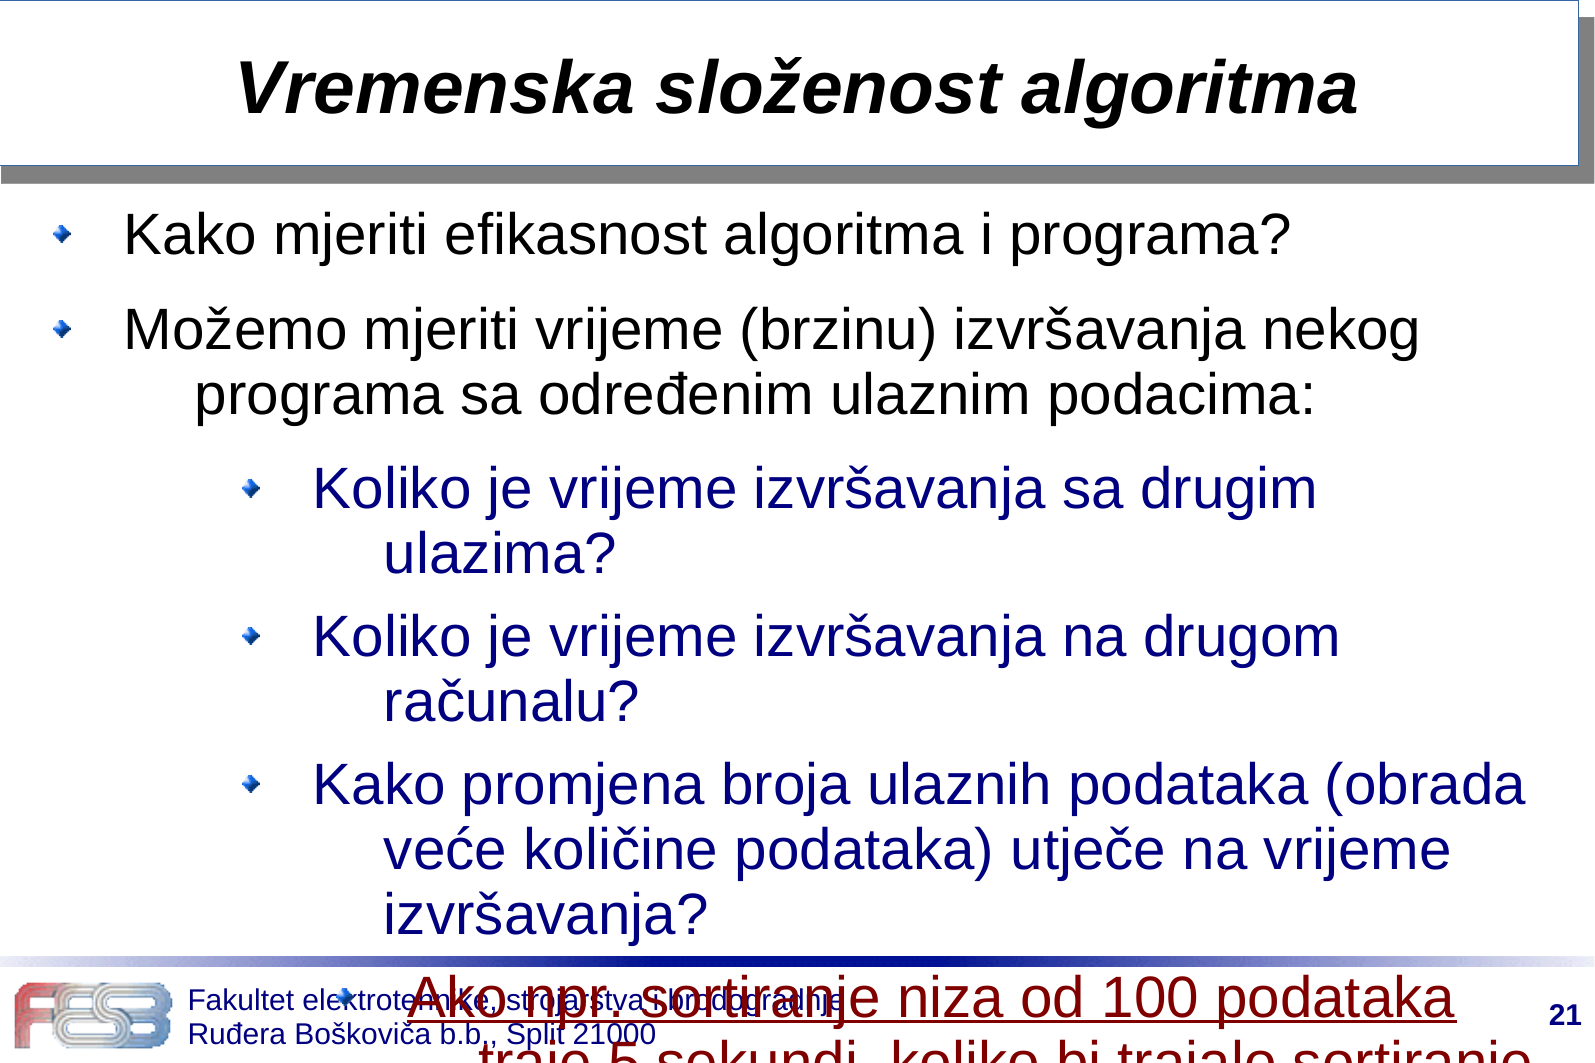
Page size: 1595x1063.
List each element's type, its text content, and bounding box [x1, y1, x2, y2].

list Kako mjeriti efikasnost algoritma i programa? Možemo mjeriti vrijeme (brzinu) izvršavanja nekog programa sa određenim ulaznim podacima: Koliko je vrijeme izvršavanja sa drugim ulazima? Koliko je vrijeme izvršavanja na drugom računalu? Kako promjena broja ulaznih podataka (obrada veće količine podataka) utječe na vrijeme izvršavanja? Ako npr. sortiranje niza od 100 podataka traje 5 sekundi, koliko bi trajalo sortiranje niza od 200 podataka? [29, 201, 1565, 965]
picture [0, 956, 1595, 967]
picture [336, 988, 354, 1006]
title Vremenska složenost algoritma [0, 0, 1595, 175]
picture [9, 975, 177, 1059]
